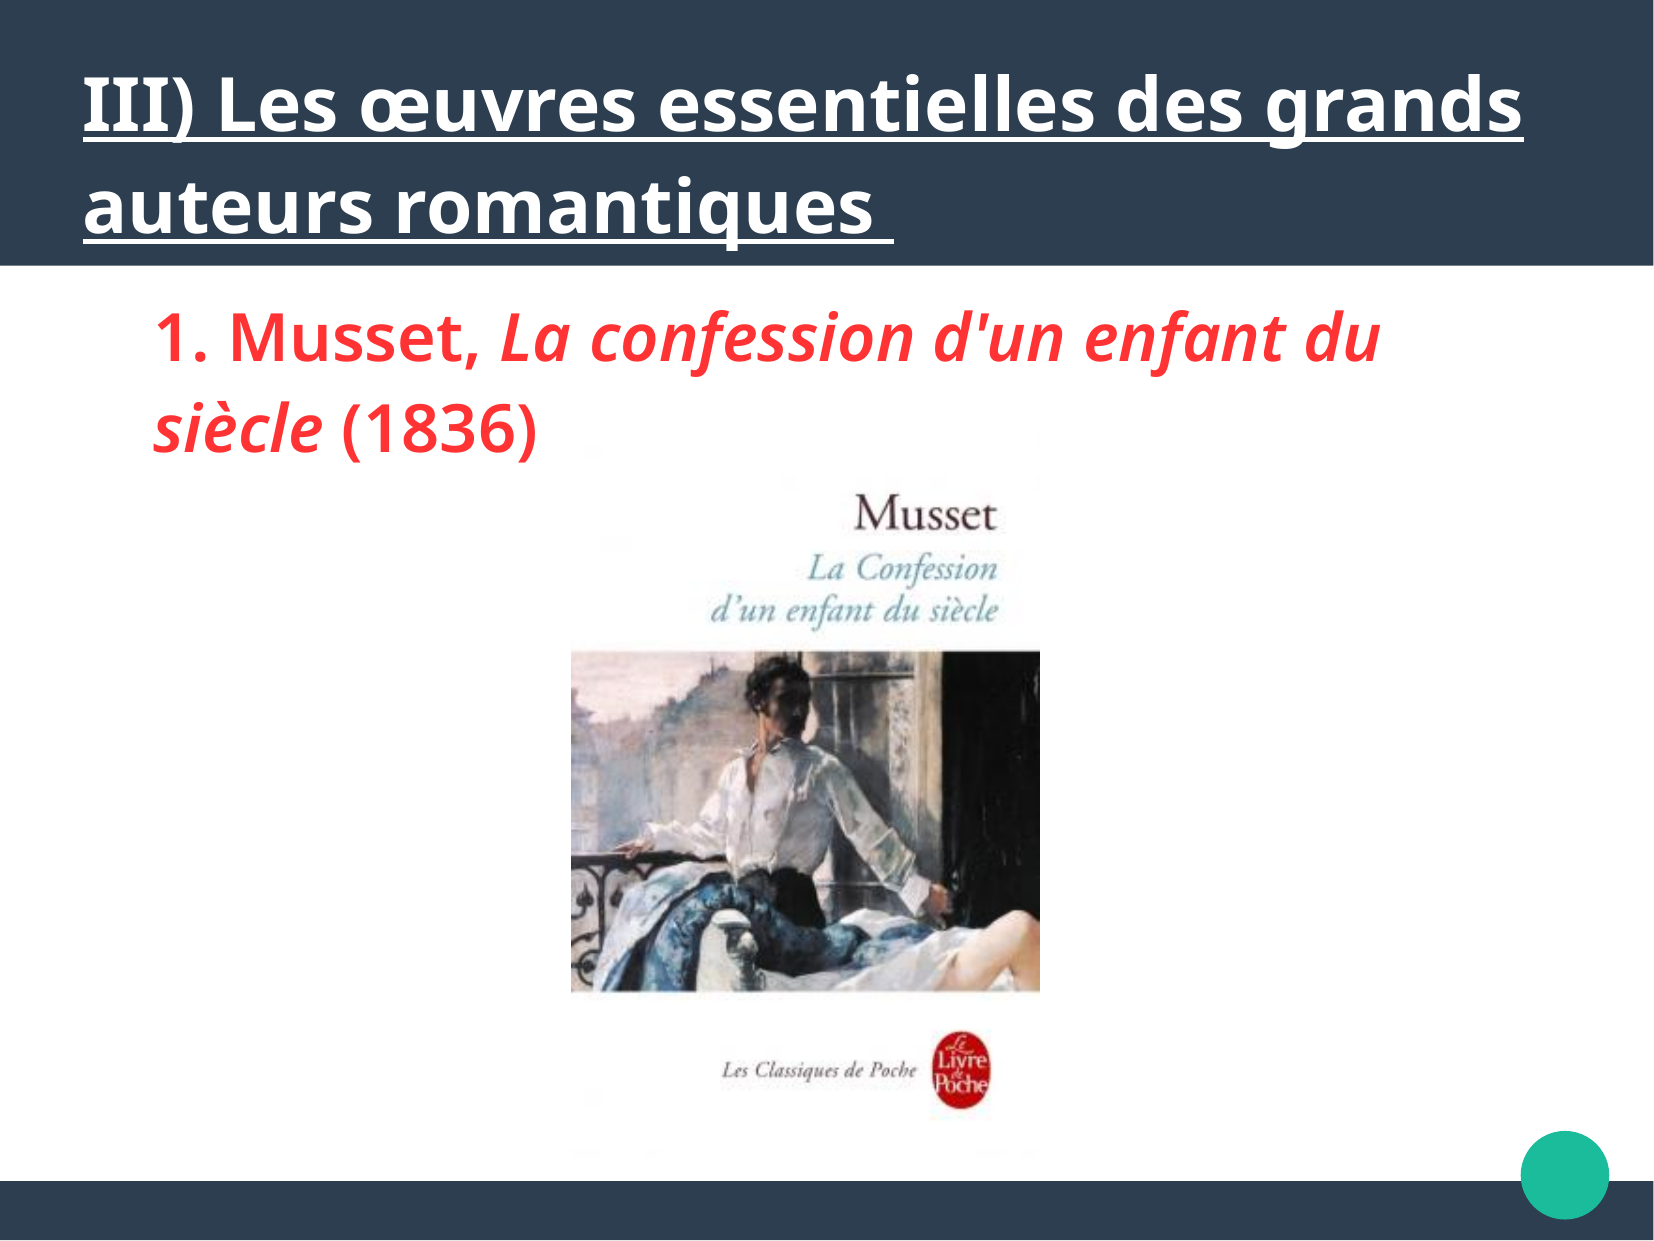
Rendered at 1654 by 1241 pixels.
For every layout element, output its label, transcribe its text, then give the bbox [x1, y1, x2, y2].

picture [571, 401, 1040, 1158]
title III) Les œuvres essentielles des grands auteurs romantiques [82, 25, 1571, 281]
list 1. Musset, La confession d'un enfant du siècle (1836) [82, 290, 1571, 1010]
